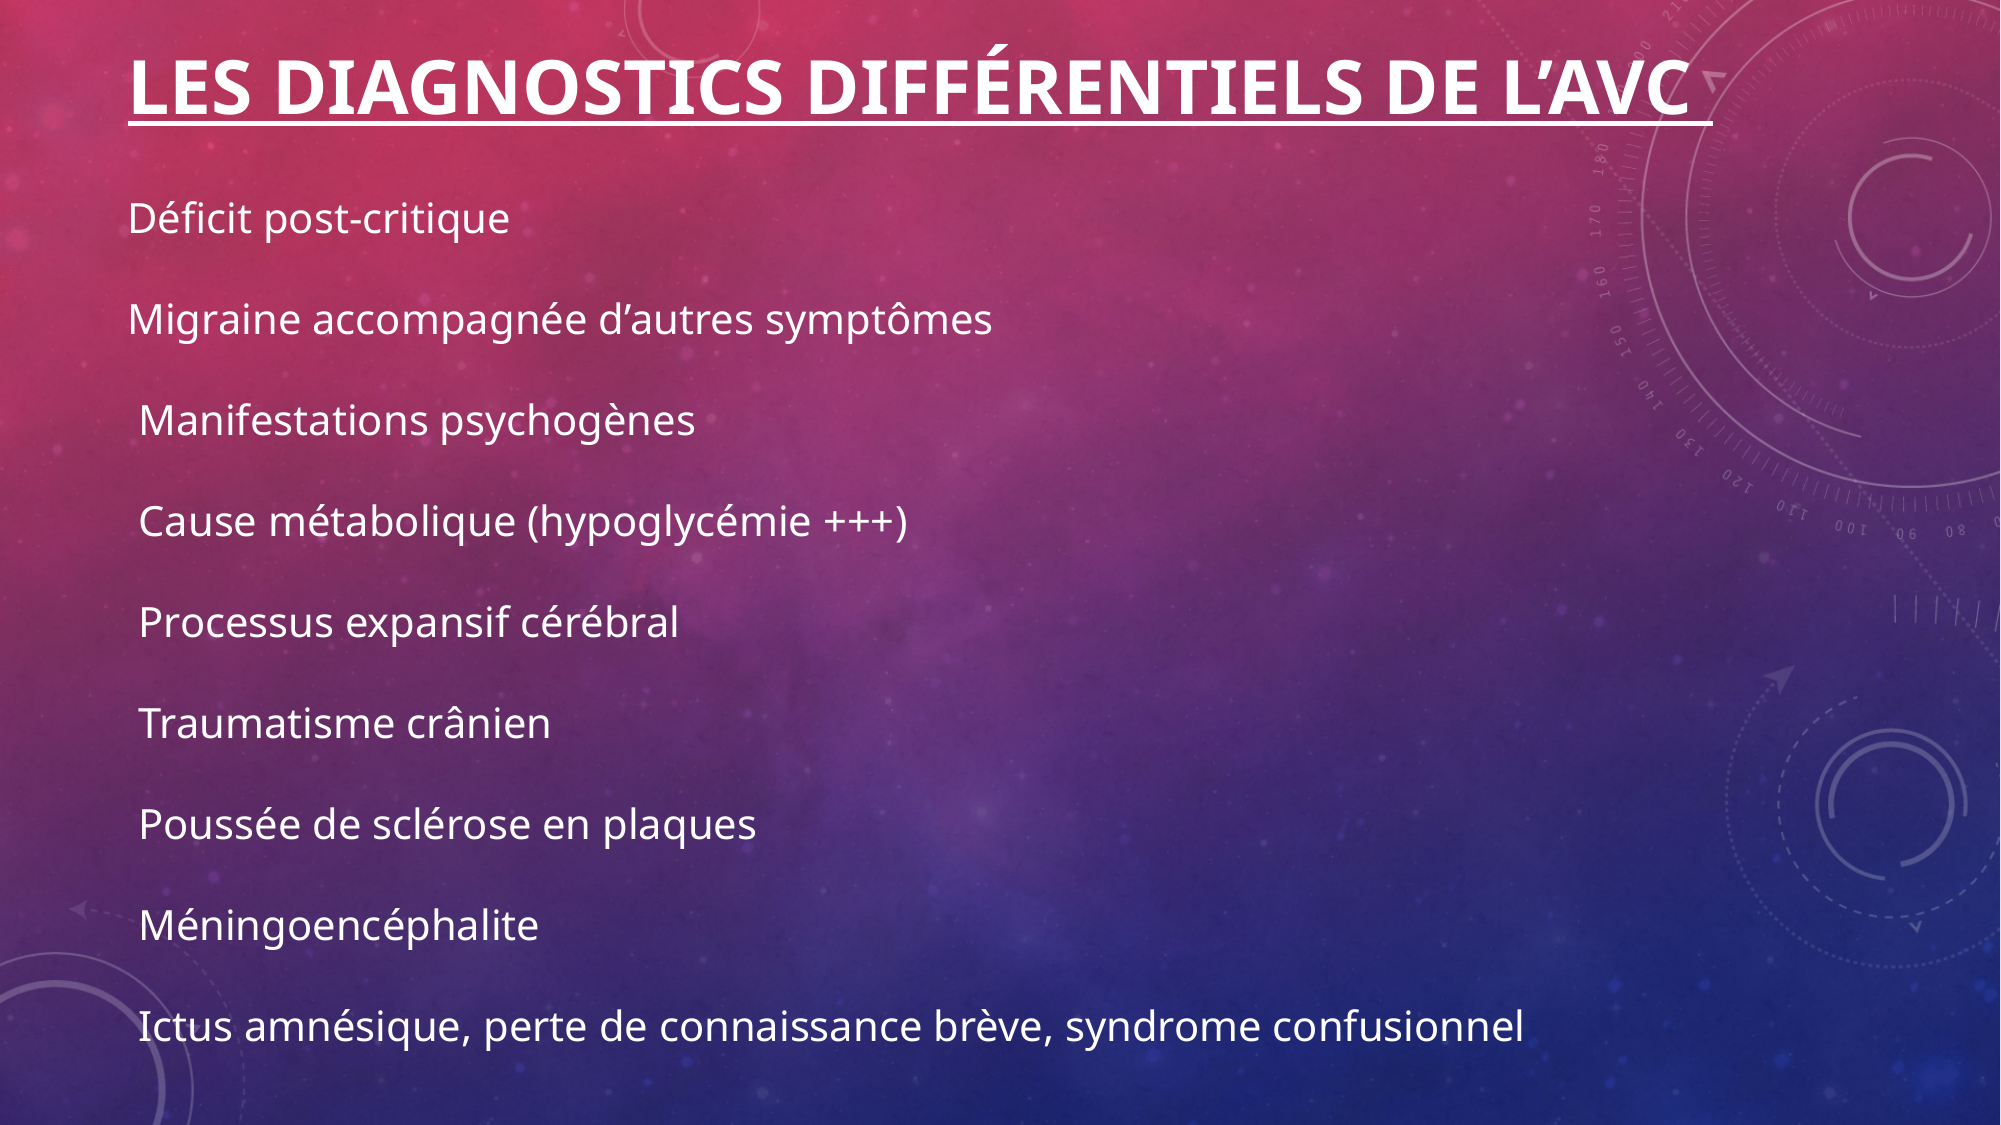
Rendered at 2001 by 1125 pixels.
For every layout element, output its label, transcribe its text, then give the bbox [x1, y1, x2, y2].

title Les diagnostics différentiels de l’AVC [112, 13, 1775, 157]
list Déficit post-critique Migraine accompagnée d’autres symptômes Manifestations psychogènes Cause métabolique (hypoglycémie +++) Processus expansif cérébral Traumatisme crânien Poussée de sclérose en plaques Méningoencéphalite Ictus amnésique, perte de connaissance brève, syndrome confusionnel [112, 192, 1775, 1108]
